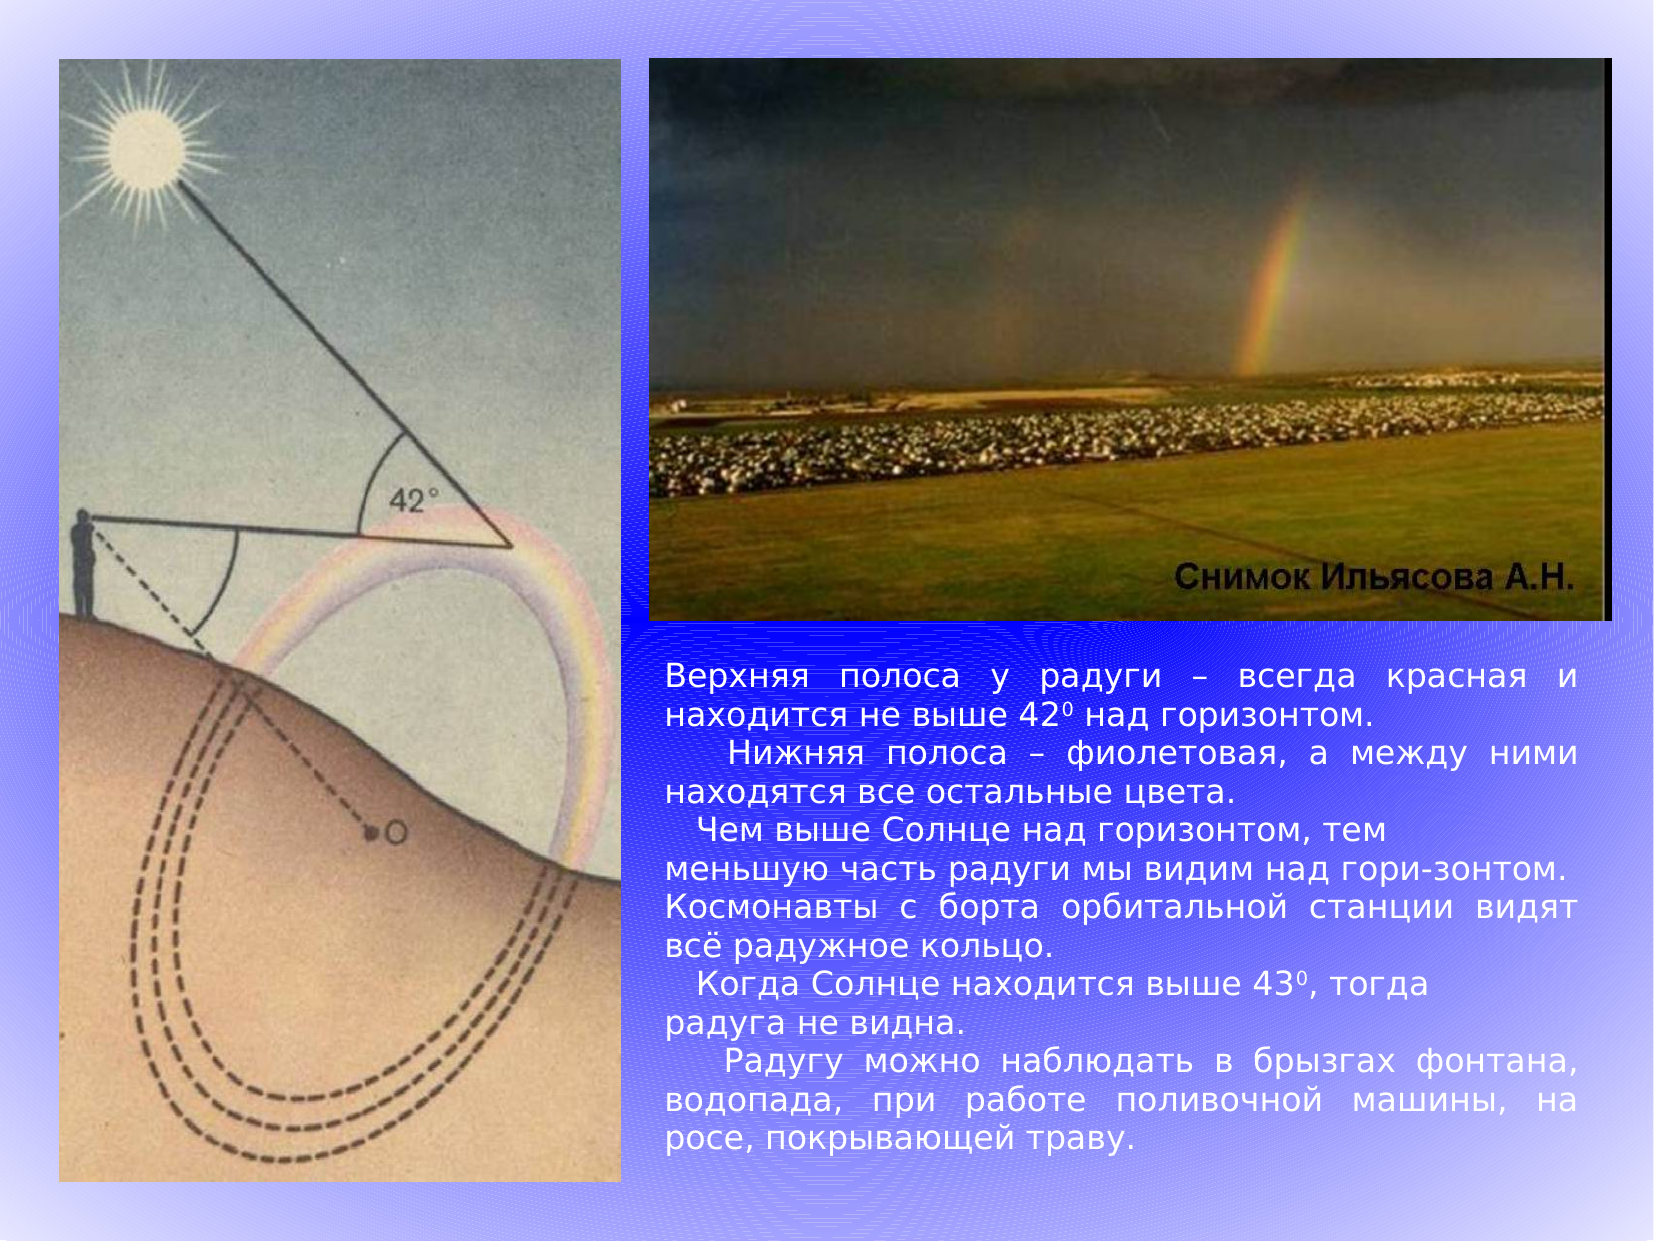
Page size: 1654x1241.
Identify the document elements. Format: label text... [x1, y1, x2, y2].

picture [649, 58, 1612, 621]
picture [59, 59, 621, 1182]
text_box Верхняя полоса у радуги – всегда красная и находится не выше 420 над горизонтом. Нижняя полоса – фиолетовая, а между ними находятся все остальные цвета. Чем выше Солнце над горизонтом, тем меньшую часть радуги мы видим над гори-зонтом. Космонавты с борта орбитальной станции видят всё радужное кольцо. Когда Солнце находится выше 430, тогда радуга не видна. Радугу можно наблюдать в брызгах фонтана, водопада, при работе поливочной машины, на росе, покрывающей траву. [649, 649, 1595, 1182]
